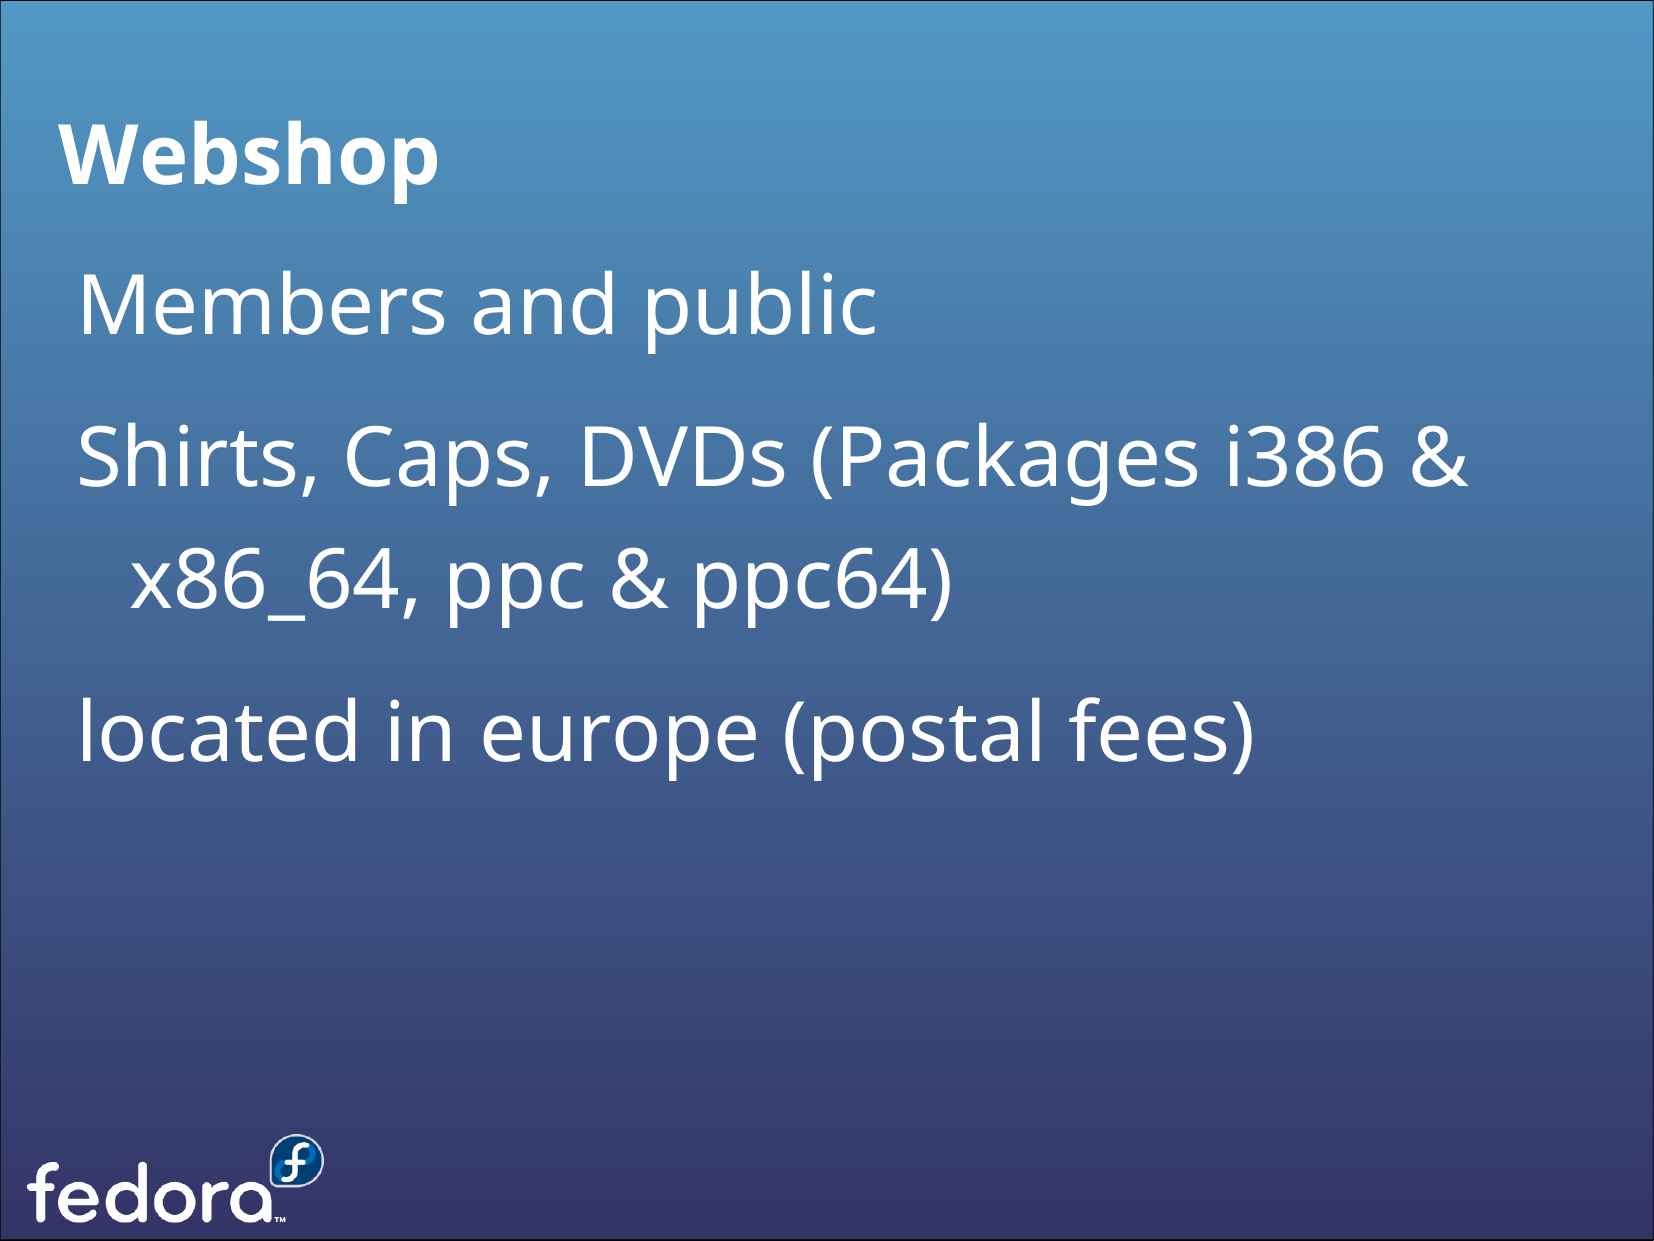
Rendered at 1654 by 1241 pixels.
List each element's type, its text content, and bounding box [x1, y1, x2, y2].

picture [26, 1133, 325, 1223]
list Members and public Shirts, Caps, DVDs (Packages i386 & x86_64, ppc & ppc64) located in europe (postal fees) [59, 236, 1624, 1048]
title Webshop [59, 95, 1624, 200]
